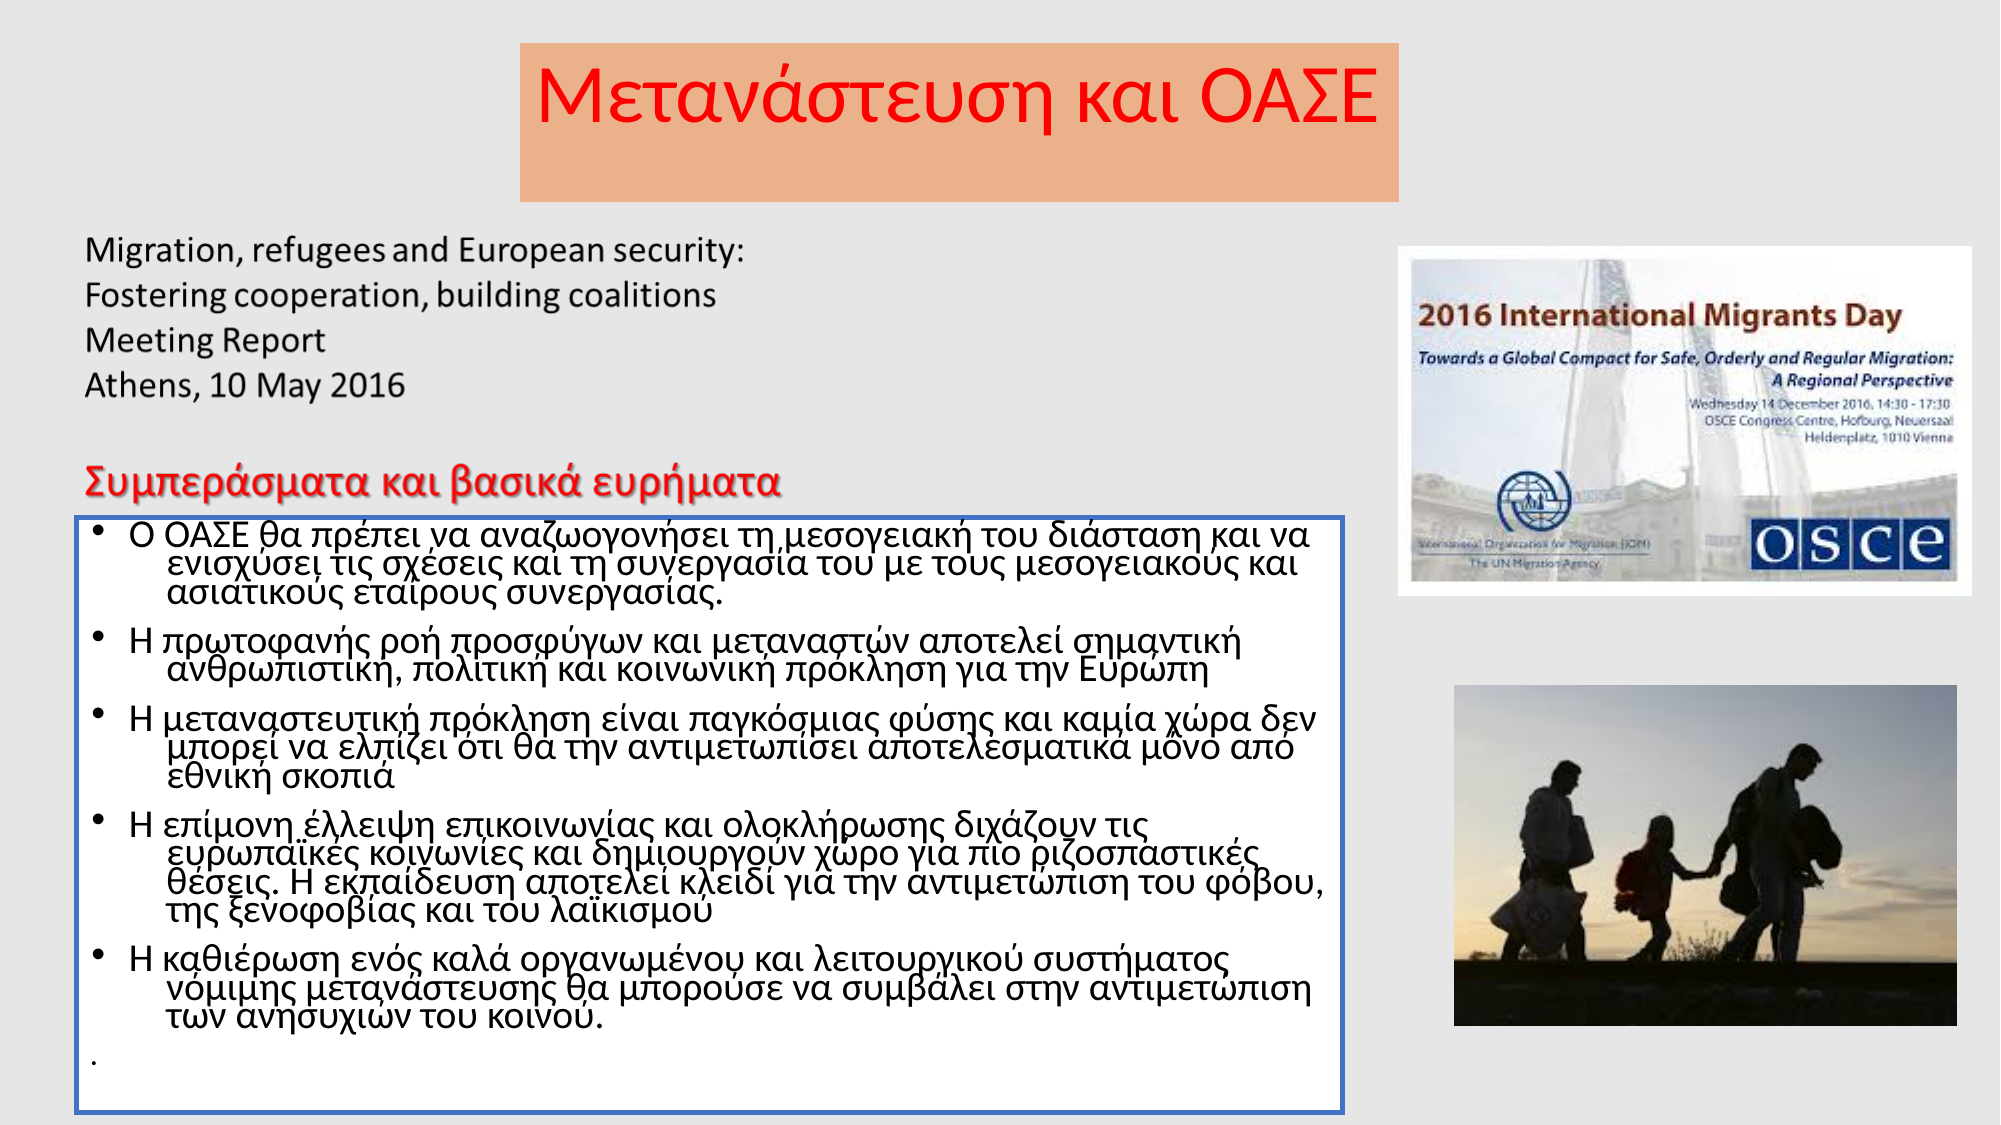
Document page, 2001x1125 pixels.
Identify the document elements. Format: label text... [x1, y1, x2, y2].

picture [1398, 246, 1972, 596]
picture [55, 213, 831, 563]
list Ο ΟΑΣΕ θα πρέπει να αναζωογονήσει τη μεσογειακή του διάσταση και να ενισχύσει τις σχέσεις και τη συνεργασία του με τους μεσογειακούς και ασιατικούς εταίρους συνεργασίας. Η πρωτοφανής ροή προσφύγων και μεταναστών αποτελεί σημαντική ανθρωπιστική, πολιτική και κοινωνική πρόκληση για την Ευρώπη Η μεταναστευτική πρόκληση είναι παγκόσμιας φύσης και καμία χώρα δεν μπορεί να ελπίζει ότι θα την αντιμετωπίσει αποτελεσματικά μόνο από εθνική σκοπιά Η επίμονη έλλειψη επικοινωνίας και ολοκλήρωσης διχάζουν τις ευρωπαϊκές κοινωνίες και δημιουργούν χώρο για πιο ριζοσπαστικές θέσεις. Η εκπαίδευση αποτελεί κλειδί για την αντιμετώπιση του φόβου, της ξενοφοβίας και του λαϊκισμού Η καθιέρωση ενός καλά οργανωμένου και λειτουργικού συστήματος νόμιμης μετανάστευσης θα μπορούσε να συμβάλει στην αντιμετώπιση των ανησυχιών του κοινού. [76, 517, 1343, 1113]
picture [1454, 685, 1957, 1026]
title Μετανάστευση και ΟΑΣΕ [520, 43, 1399, 203]
